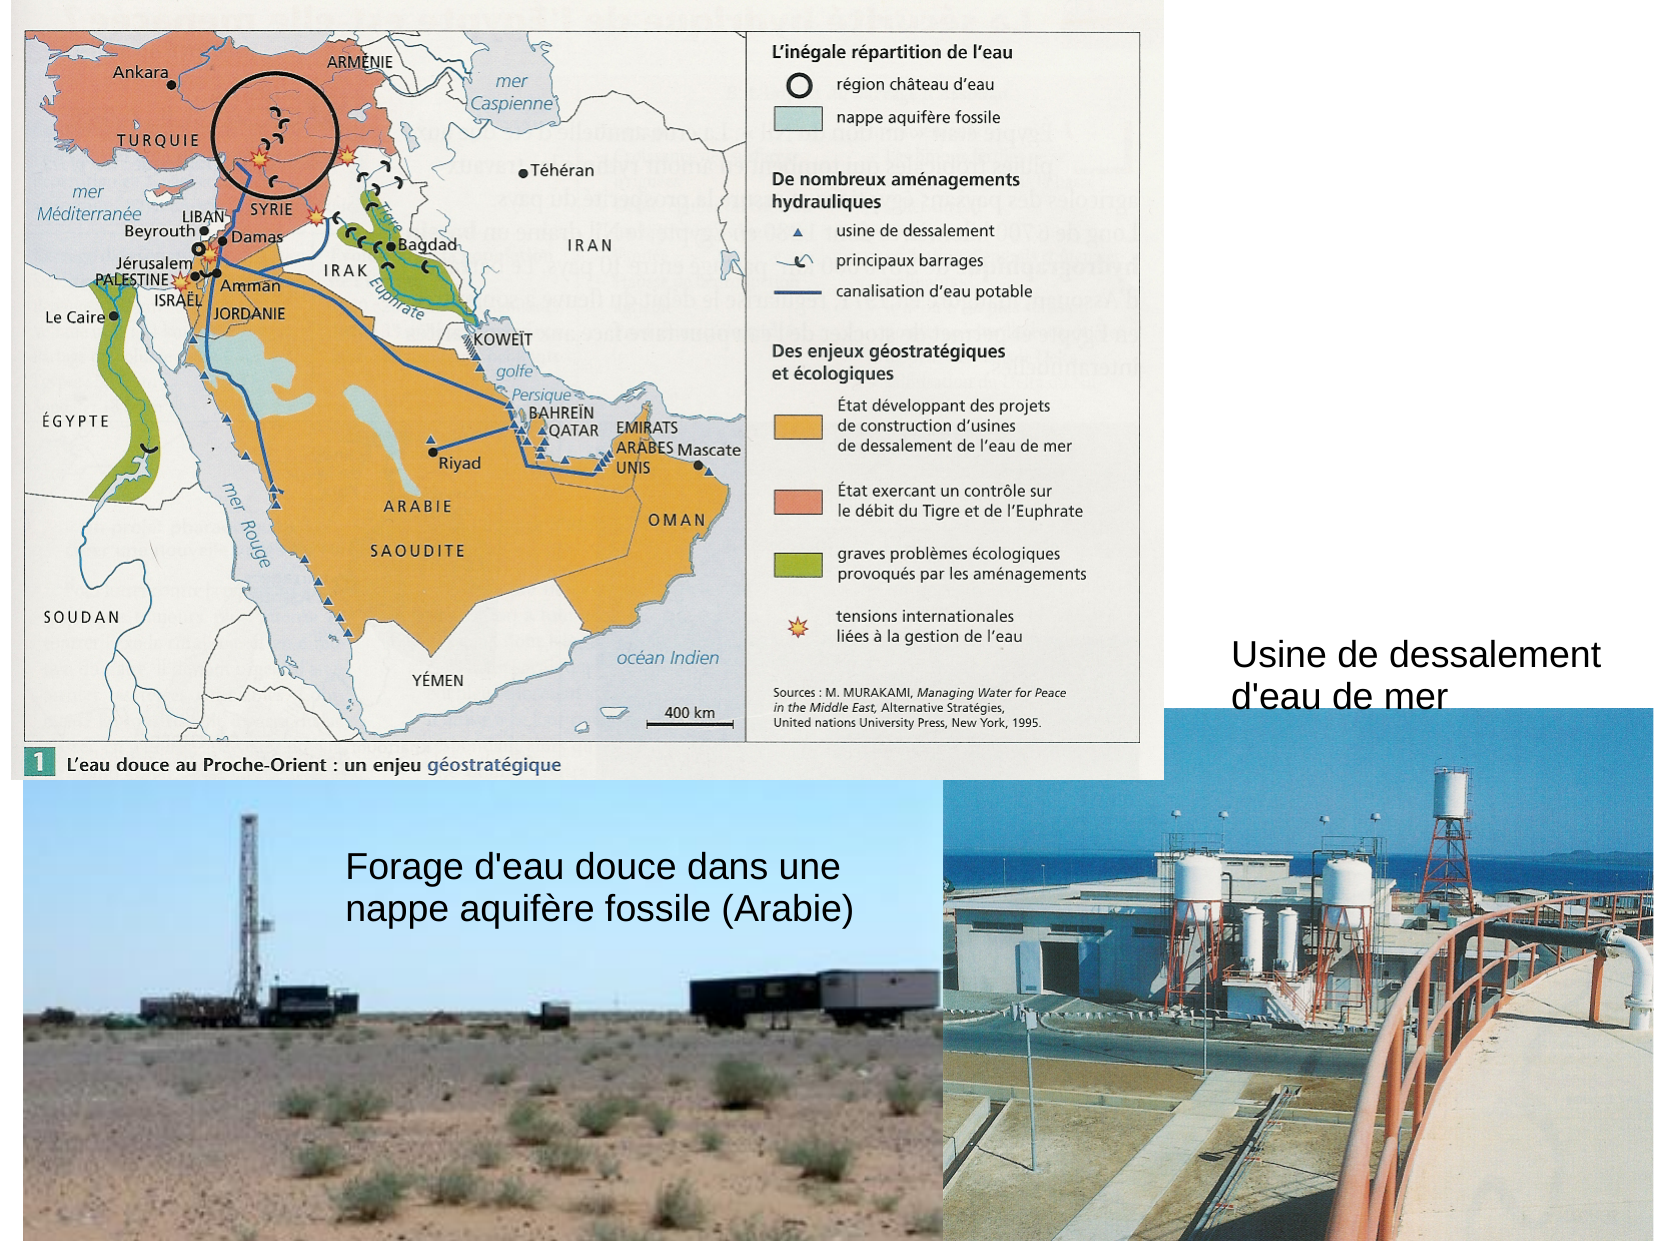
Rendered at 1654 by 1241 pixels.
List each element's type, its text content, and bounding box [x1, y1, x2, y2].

text_box Usine de dessalement d'eau de mer [1216, 625, 1617, 725]
text_box Forage d'eau douce dans une nappe aquifère fossile (Arabie) [330, 838, 870, 938]
picture [11, 0, 1654, 1241]
